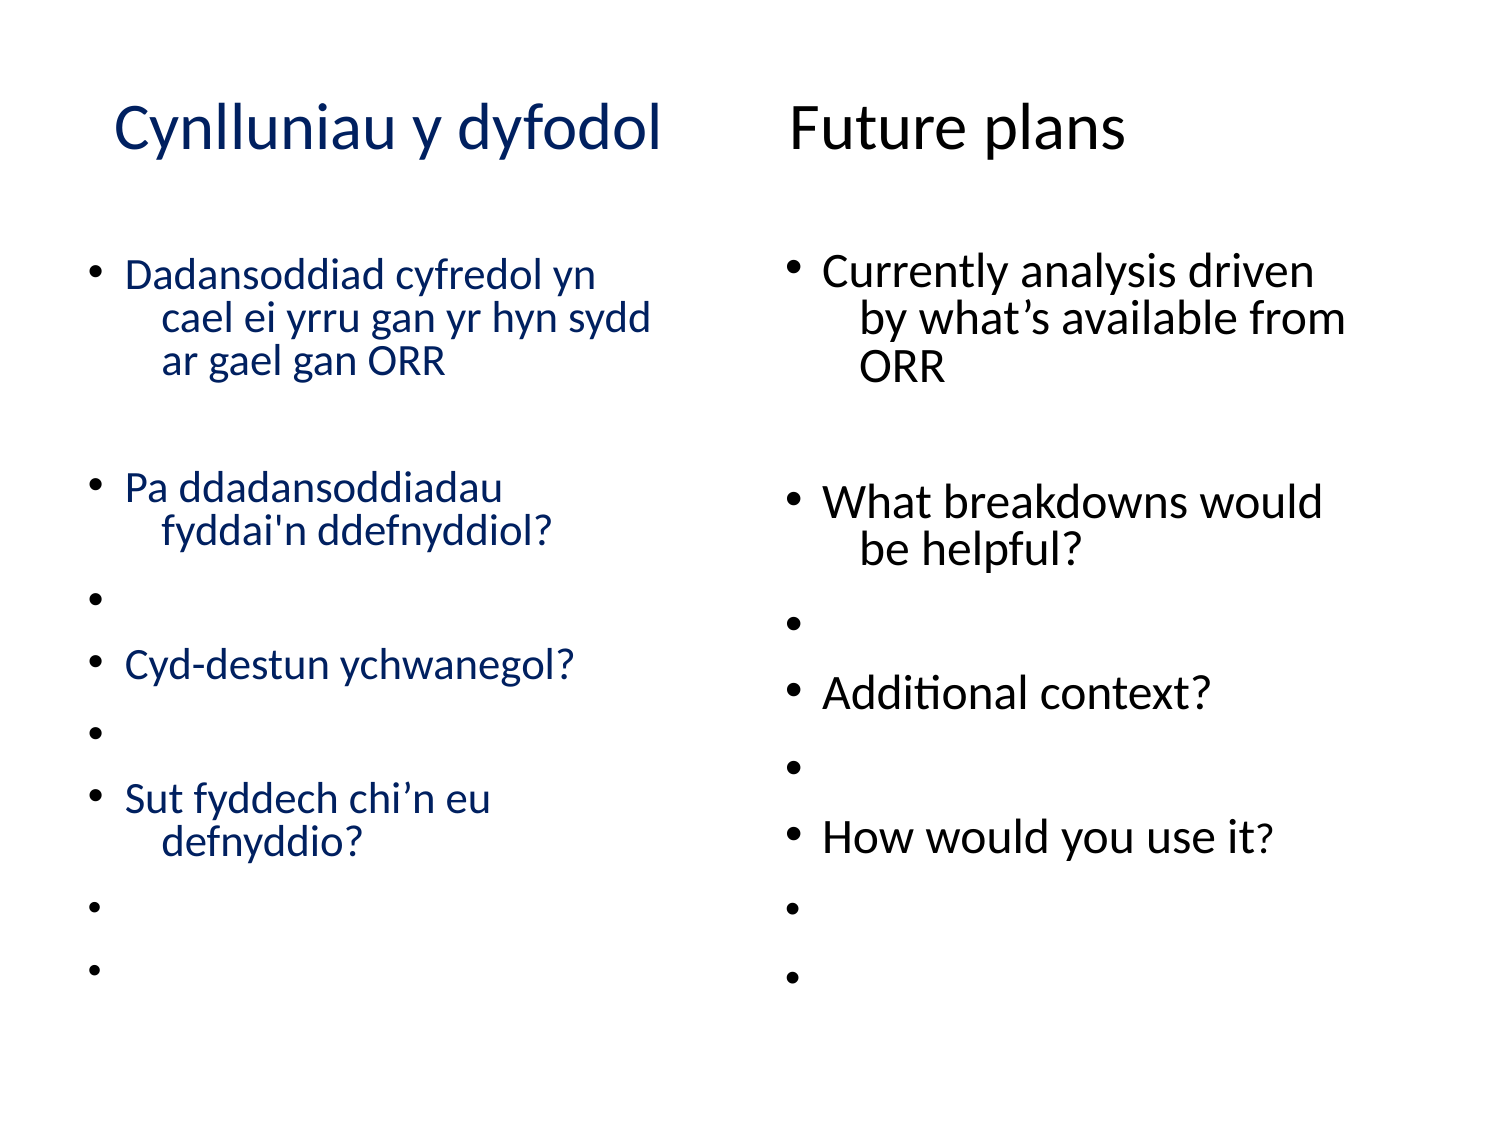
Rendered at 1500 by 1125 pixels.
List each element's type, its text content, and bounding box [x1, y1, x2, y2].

text_box Future plans [778, 46, 1426, 210]
text_box Cynlluniau y dyfodol [103, 46, 751, 210]
text_box Dadansoddiad cyfredol yn cael ei yrru gan yr hyn sydd ar gael gan ORR Pa ddadansoddiadau fyddai'n ddefnyddiol? Cyd-destun ychwanegol? Sut fyddech chi’n eu defnyddio? [76, 249, 668, 876]
text_box Currently analysis driven by what’s available from ORR What breakdowns would be helpful? Additional context? How would you use it? [773, 243, 1365, 870]
